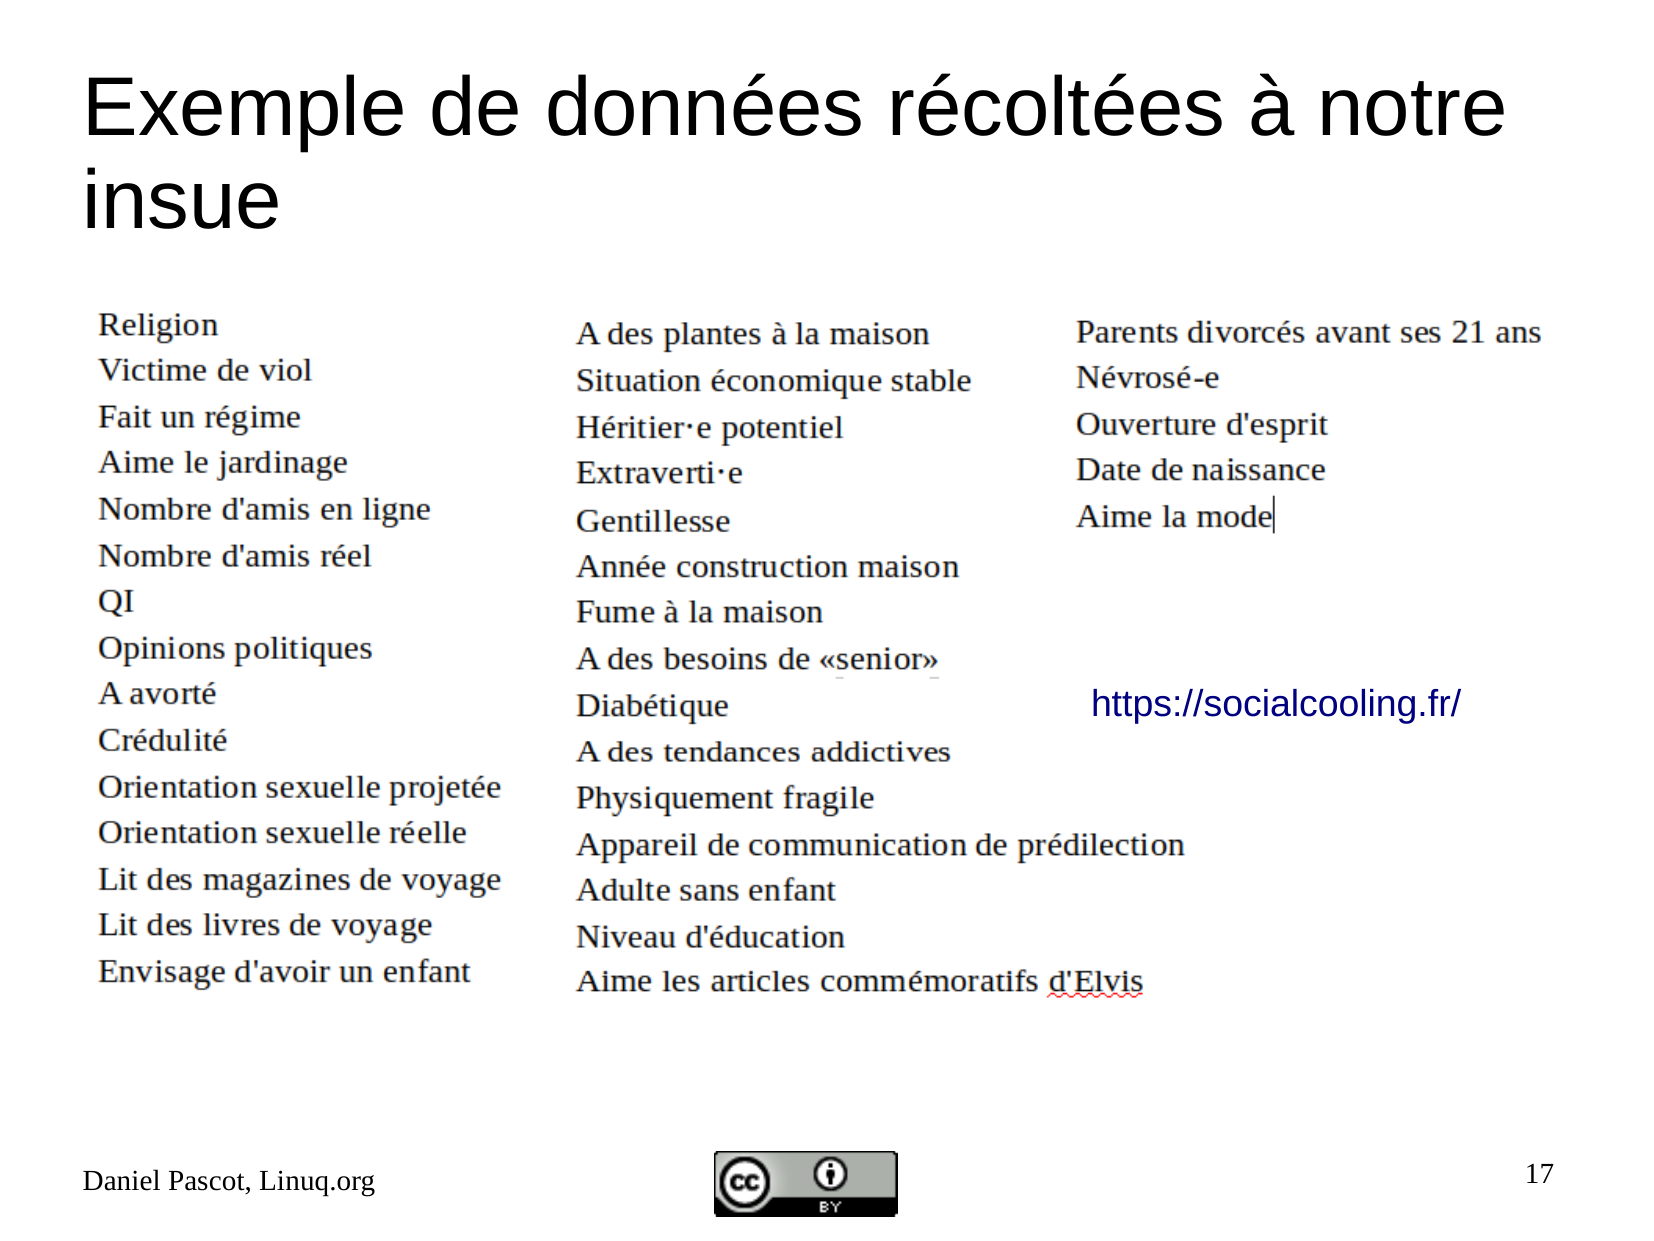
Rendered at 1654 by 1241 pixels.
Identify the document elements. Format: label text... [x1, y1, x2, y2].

text_box https://socialcooling.fr/ [1076, 675, 1477, 733]
title Exemple de données récoltées à notre insue [82, 49, 1571, 257]
picture [70, 295, 1602, 1015]
picture [714, 1151, 898, 1217]
